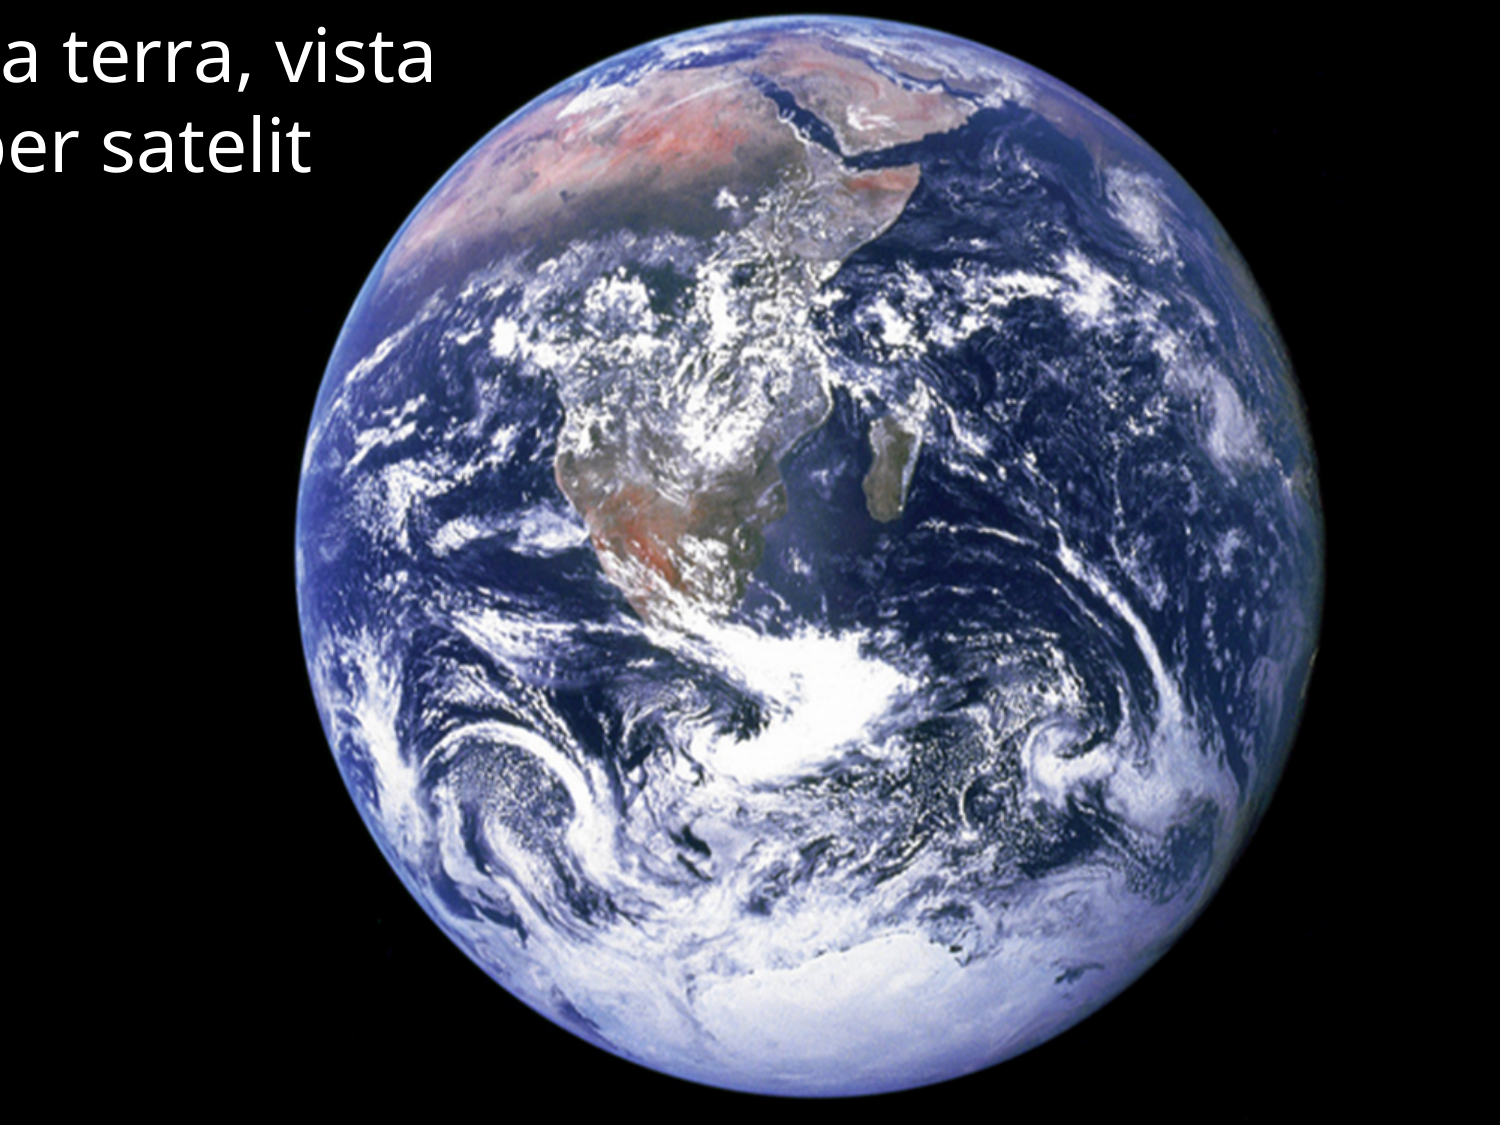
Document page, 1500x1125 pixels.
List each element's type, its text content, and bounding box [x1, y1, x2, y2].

text_box La terra, vista per satelit [0, 0, 503, 196]
picture [0, 0, 1500, 1125]
